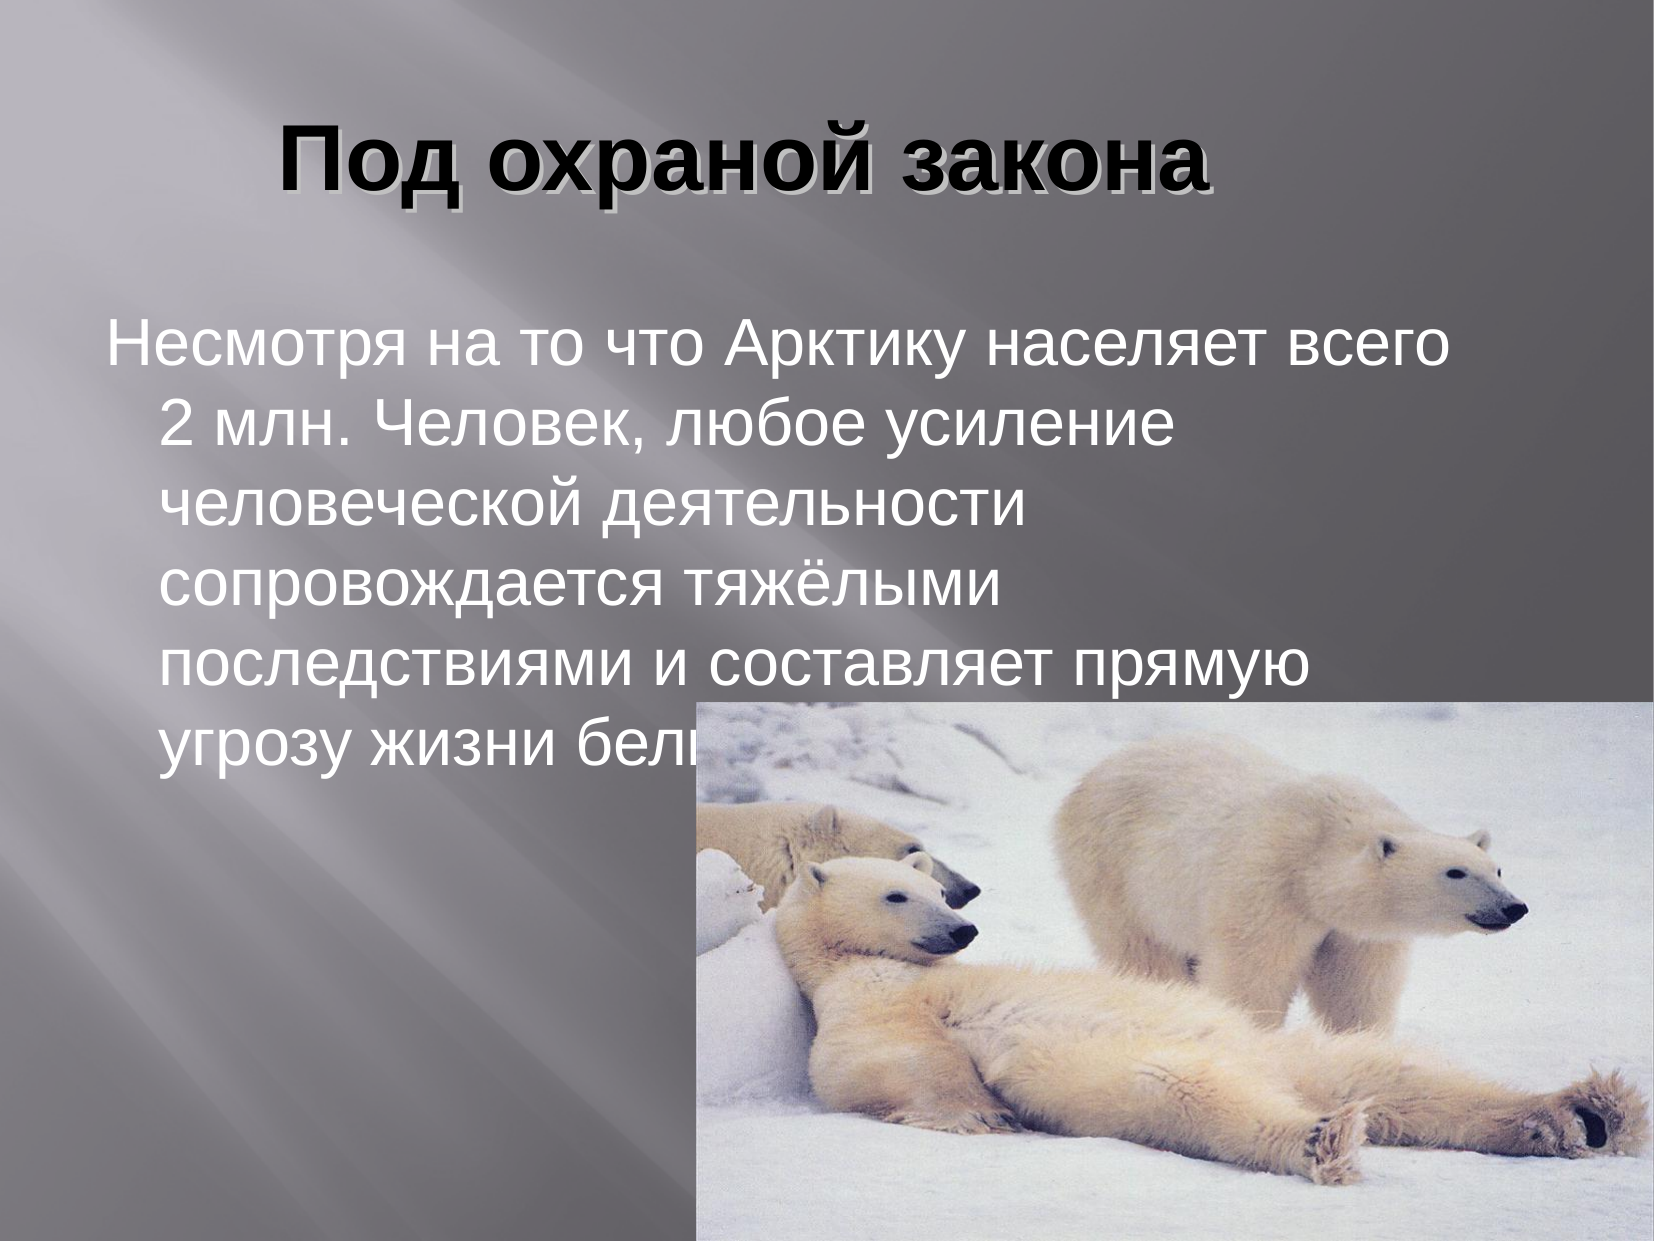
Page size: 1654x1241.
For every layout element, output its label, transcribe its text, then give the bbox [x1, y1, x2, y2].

list Несмотря на то что Арктику населяет всего 2 млн. Человек, любое усиление человеческой деятельности сопровождается тяжёлыми последствиями и составляет прямую угрозу жизни белых медведей. [0, 290, 1489, 1109]
title Под охраной закона [0, 49, 1489, 257]
picture [696, 702, 1654, 1241]
